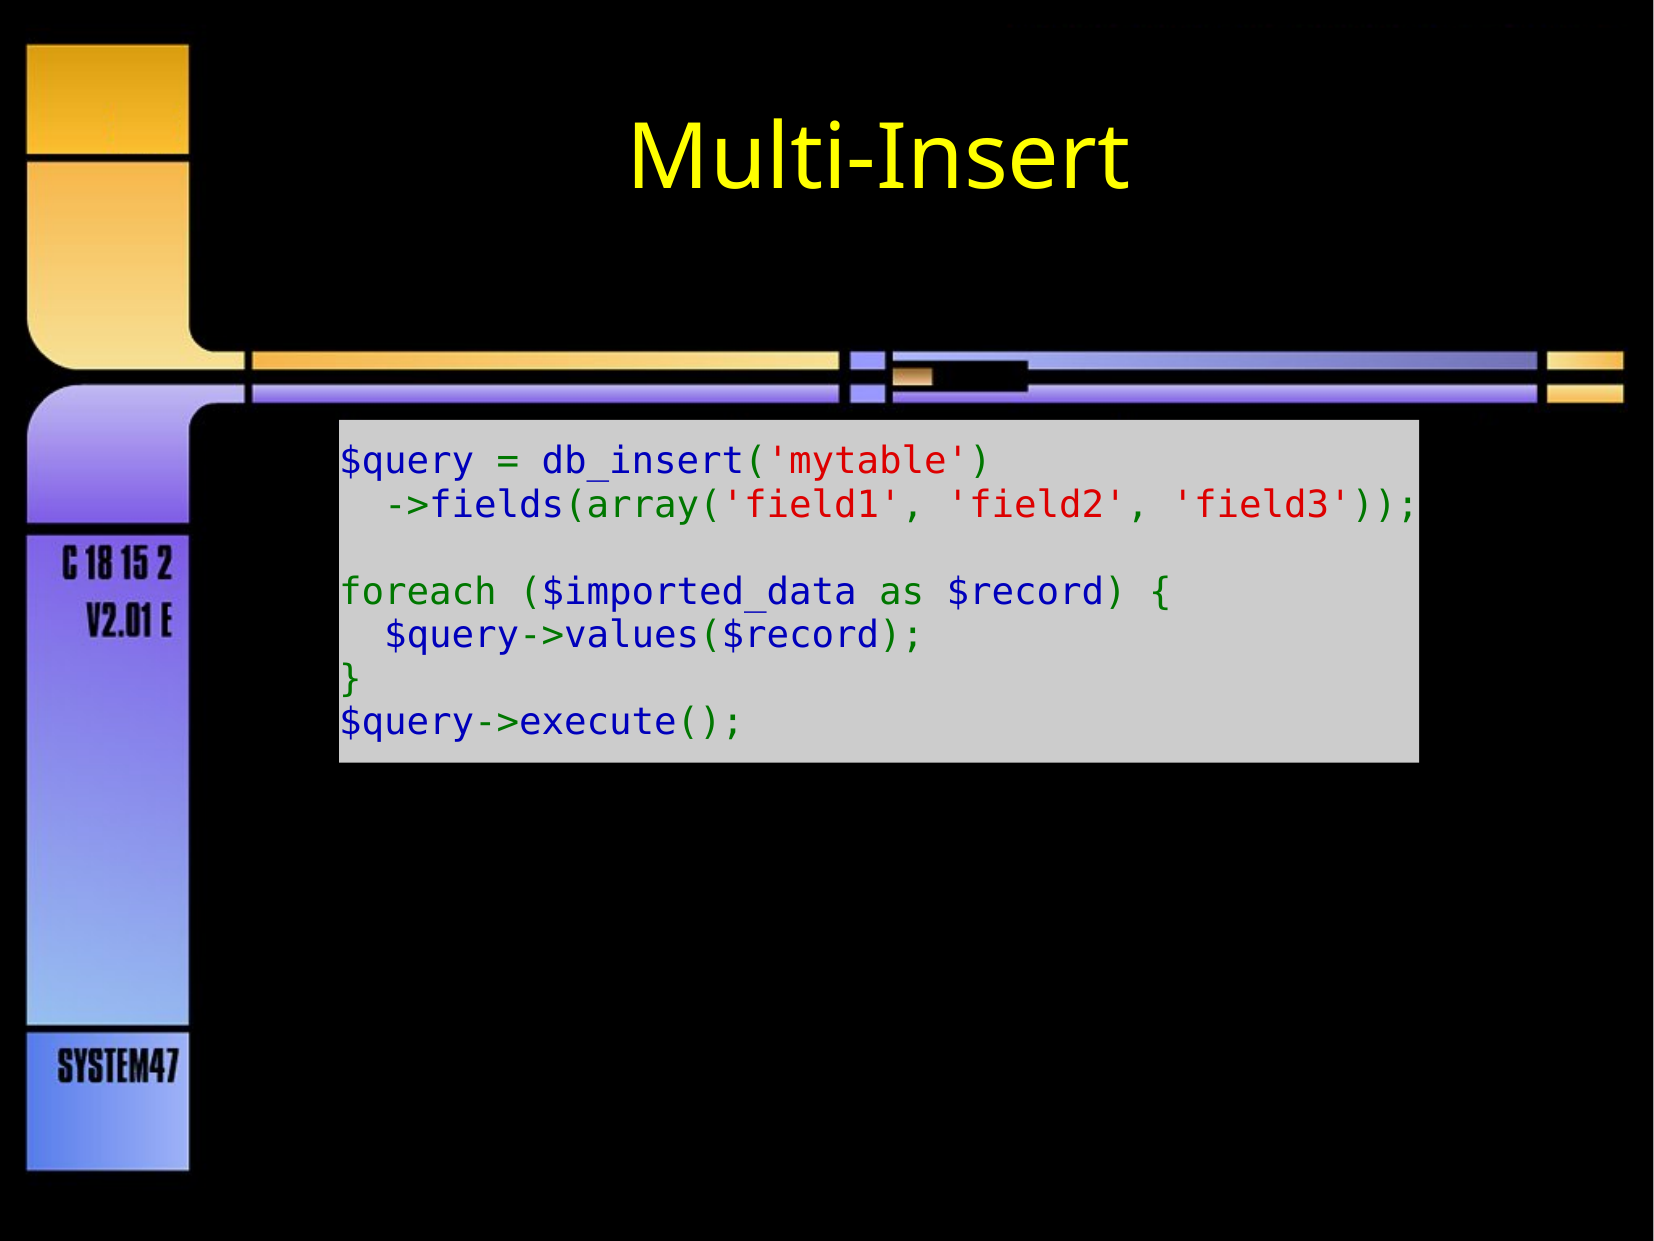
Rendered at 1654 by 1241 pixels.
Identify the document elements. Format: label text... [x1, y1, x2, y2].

title Multi-Insert [187, 56, 1571, 250]
picture [0, 0, 1654, 1241]
subtitle $query = db_insert('mytable') ->fields(array('field1', 'field2', 'field3')); foreach ($imported_data as $record) { $query->values($record); } $query->execute(); [339, 419, 1420, 763]
